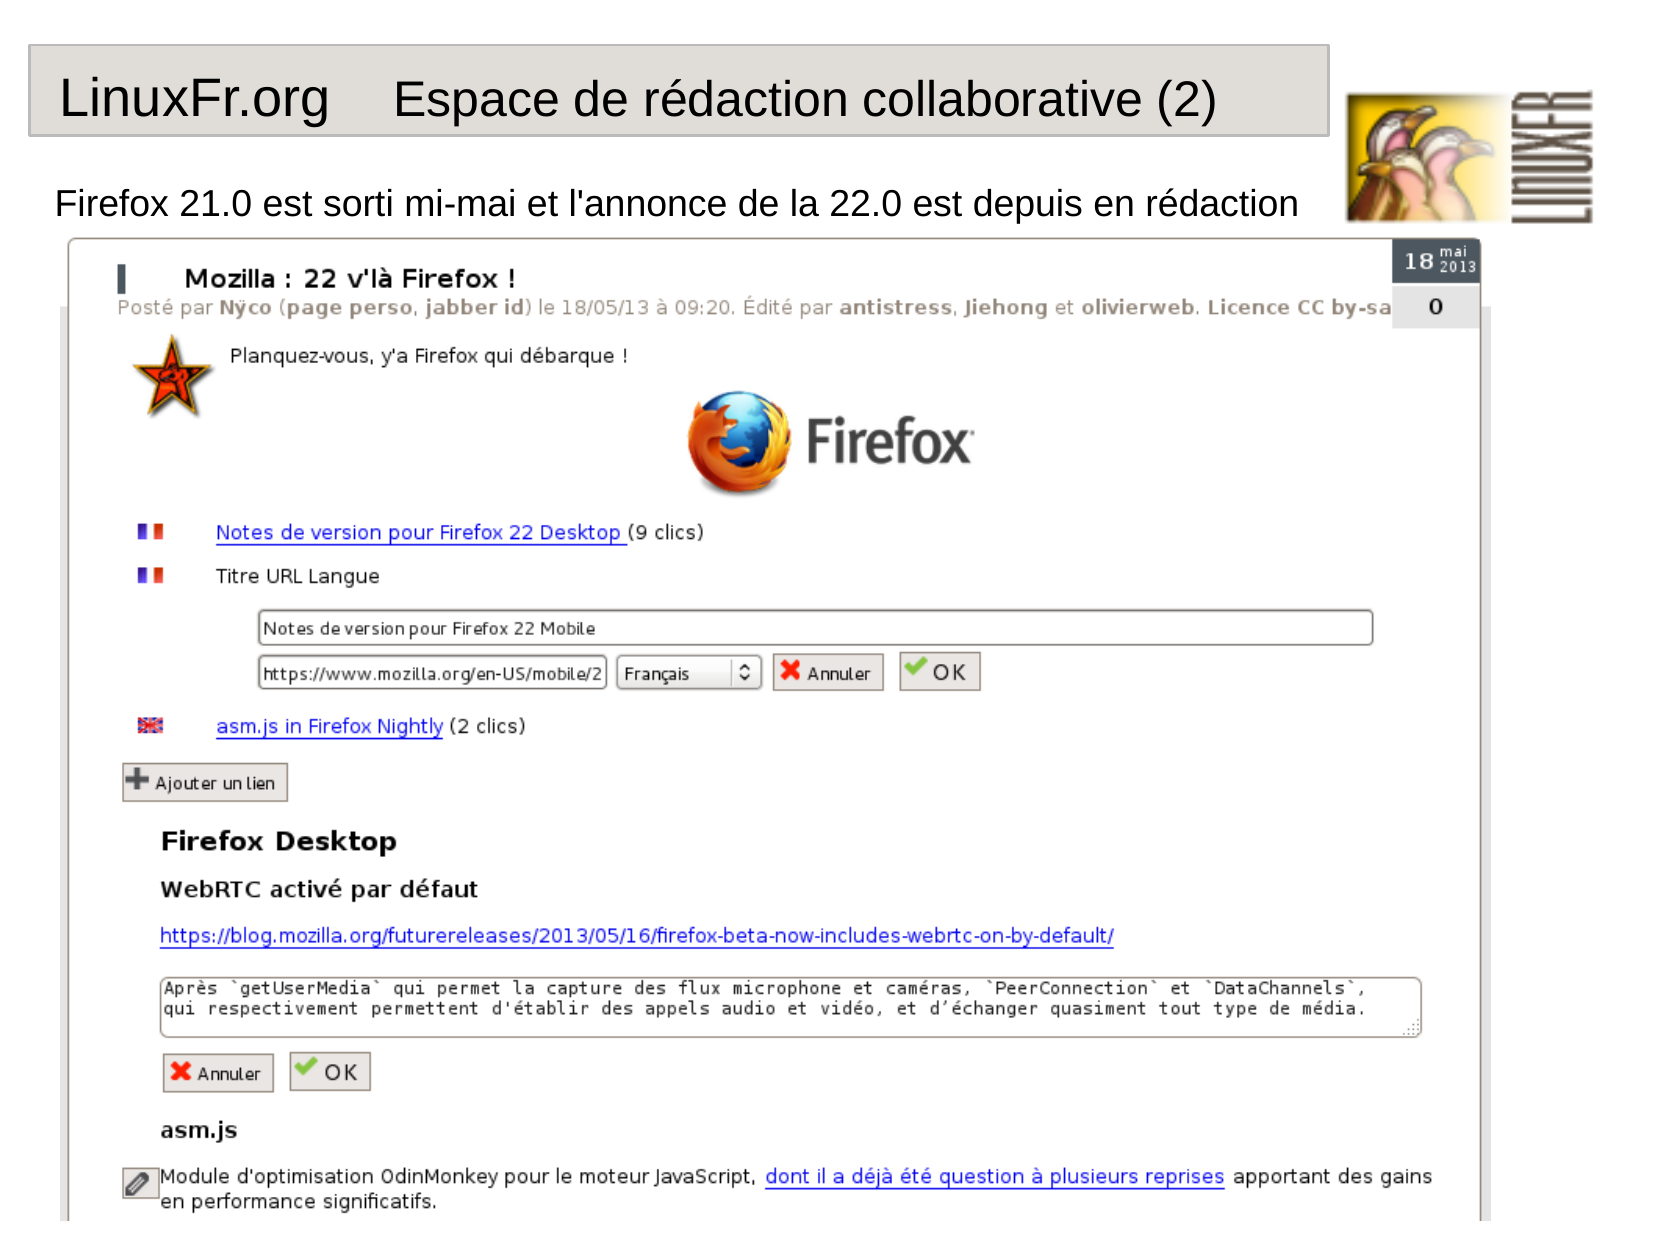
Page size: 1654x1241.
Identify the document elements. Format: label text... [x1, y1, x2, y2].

text_box Firefox 21.0 est sorti mi-mai et l'annonce de la 22.0 est depuis en rédaction [5, 161, 1329, 204]
picture [60, 88, 1601, 1221]
title LinuxFr.org Espace de rédaction collaborative (2) [29, 45, 1329, 136]
